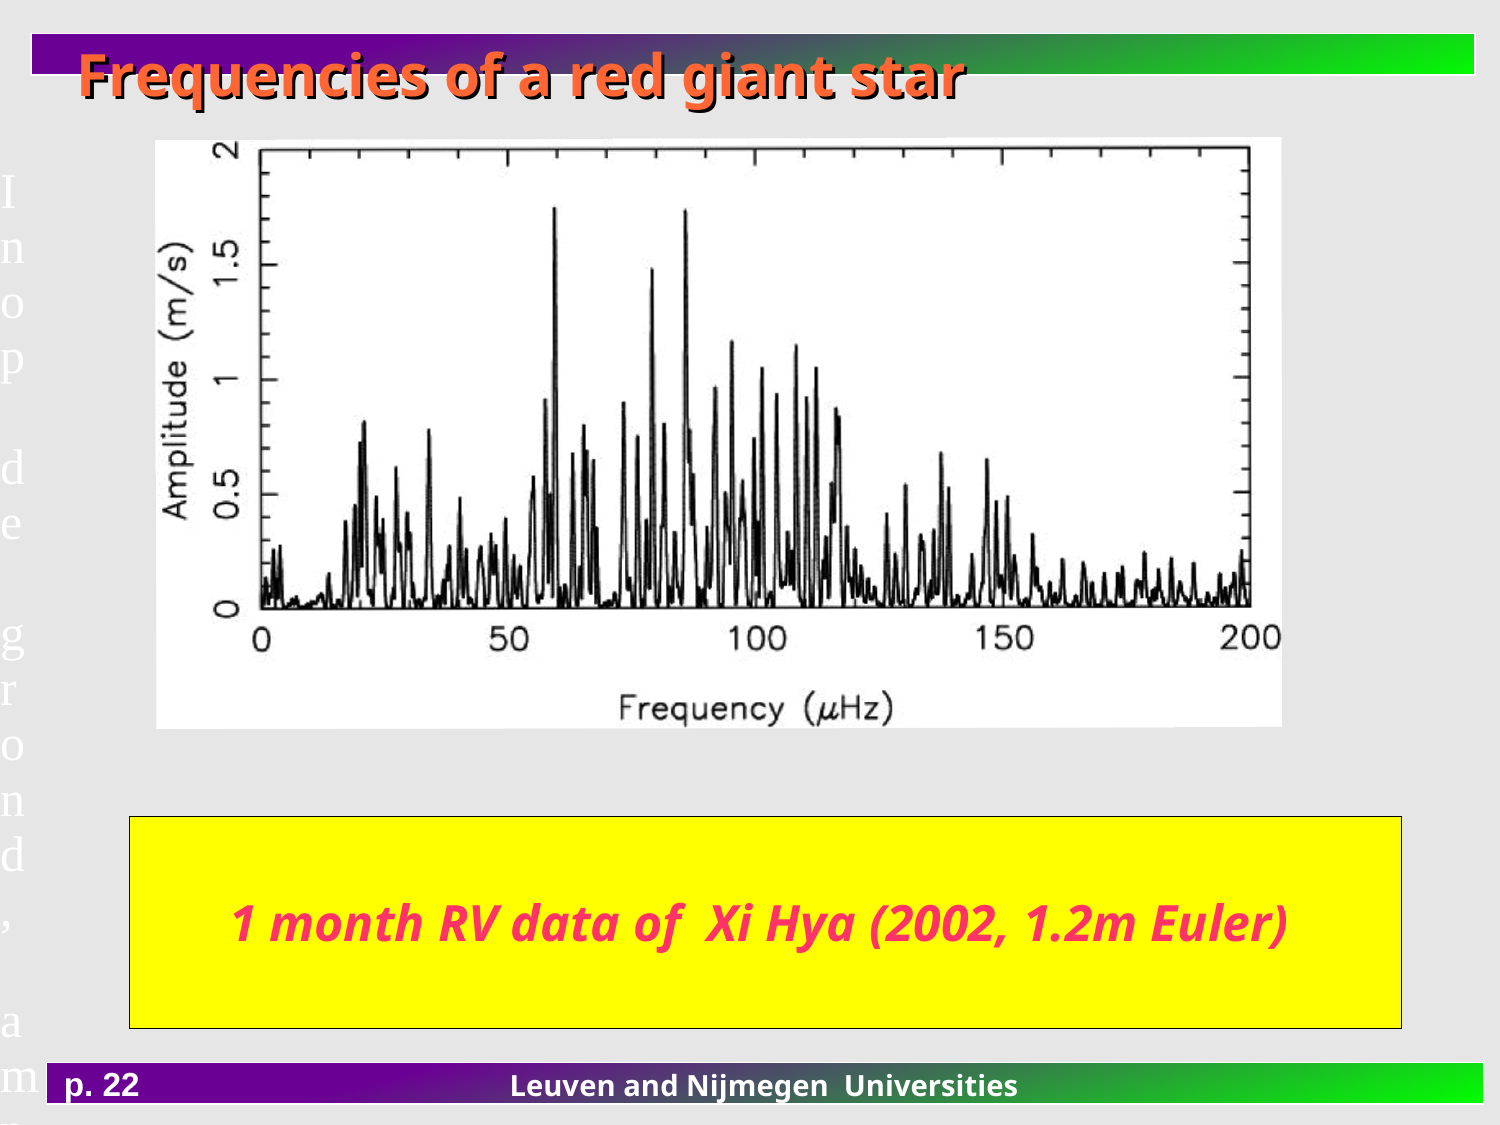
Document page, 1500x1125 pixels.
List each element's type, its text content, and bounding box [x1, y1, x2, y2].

title Frequencies of a red giant star [61, 12, 1500, 135]
text_box 1 month RV data of Xi Hya (2002, 1.2m Euler) [129, 816, 1402, 1029]
text_box VaG22222 Inop de grond, amplitude is 4 keer groter dan bij de zon Individuele frequenties zijn niet oplosbaar [0, 0, 9, 1125]
picture [154, 136, 1282, 729]
